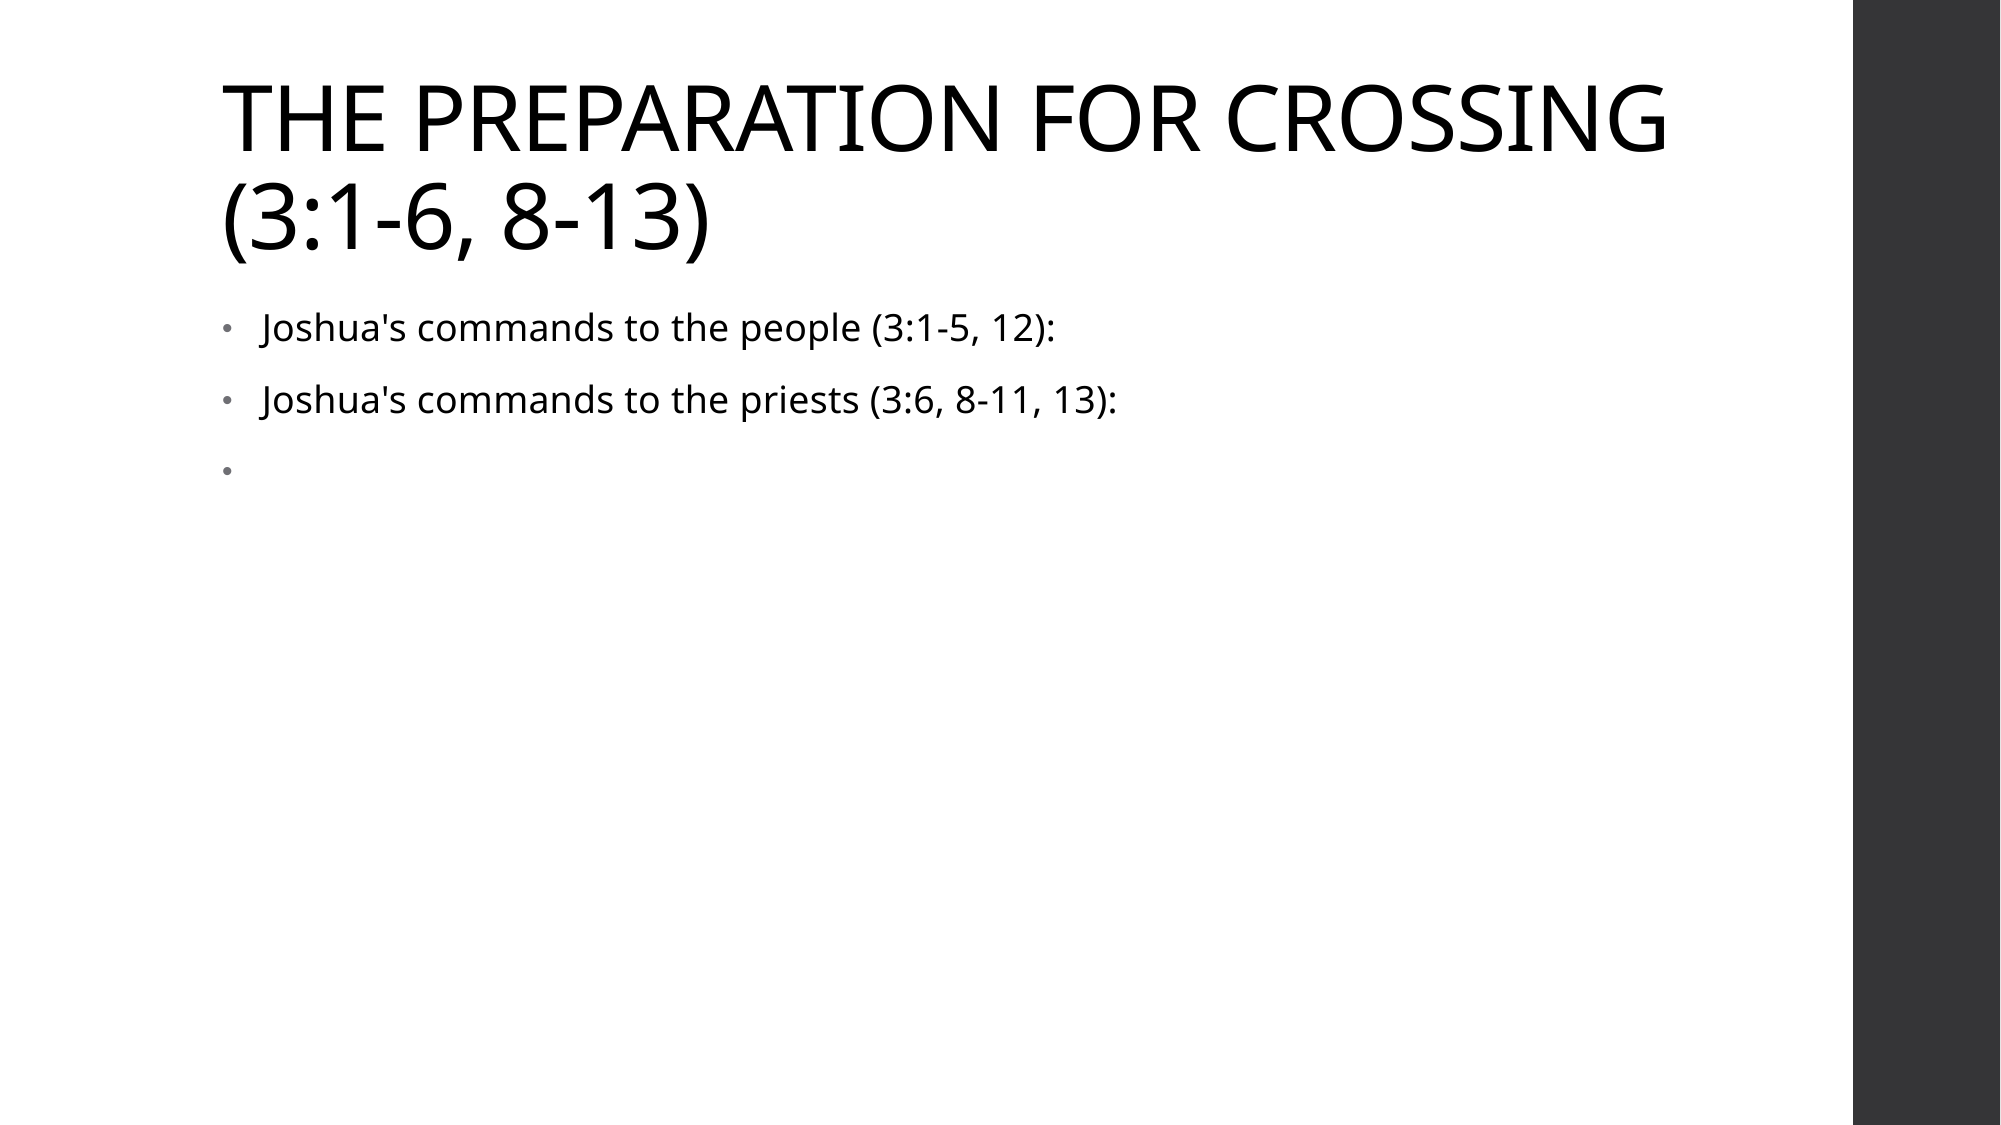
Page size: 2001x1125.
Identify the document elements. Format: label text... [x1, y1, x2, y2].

list Joshua's commands to the people (3:1-5, 12): Joshua's commands to the priests (3:6, 8-11, 13): [206, 299, 1617, 1014]
title THE PREPARATION FOR CROSSING (3:1-6, 8-13) [206, 60, 1797, 278]
